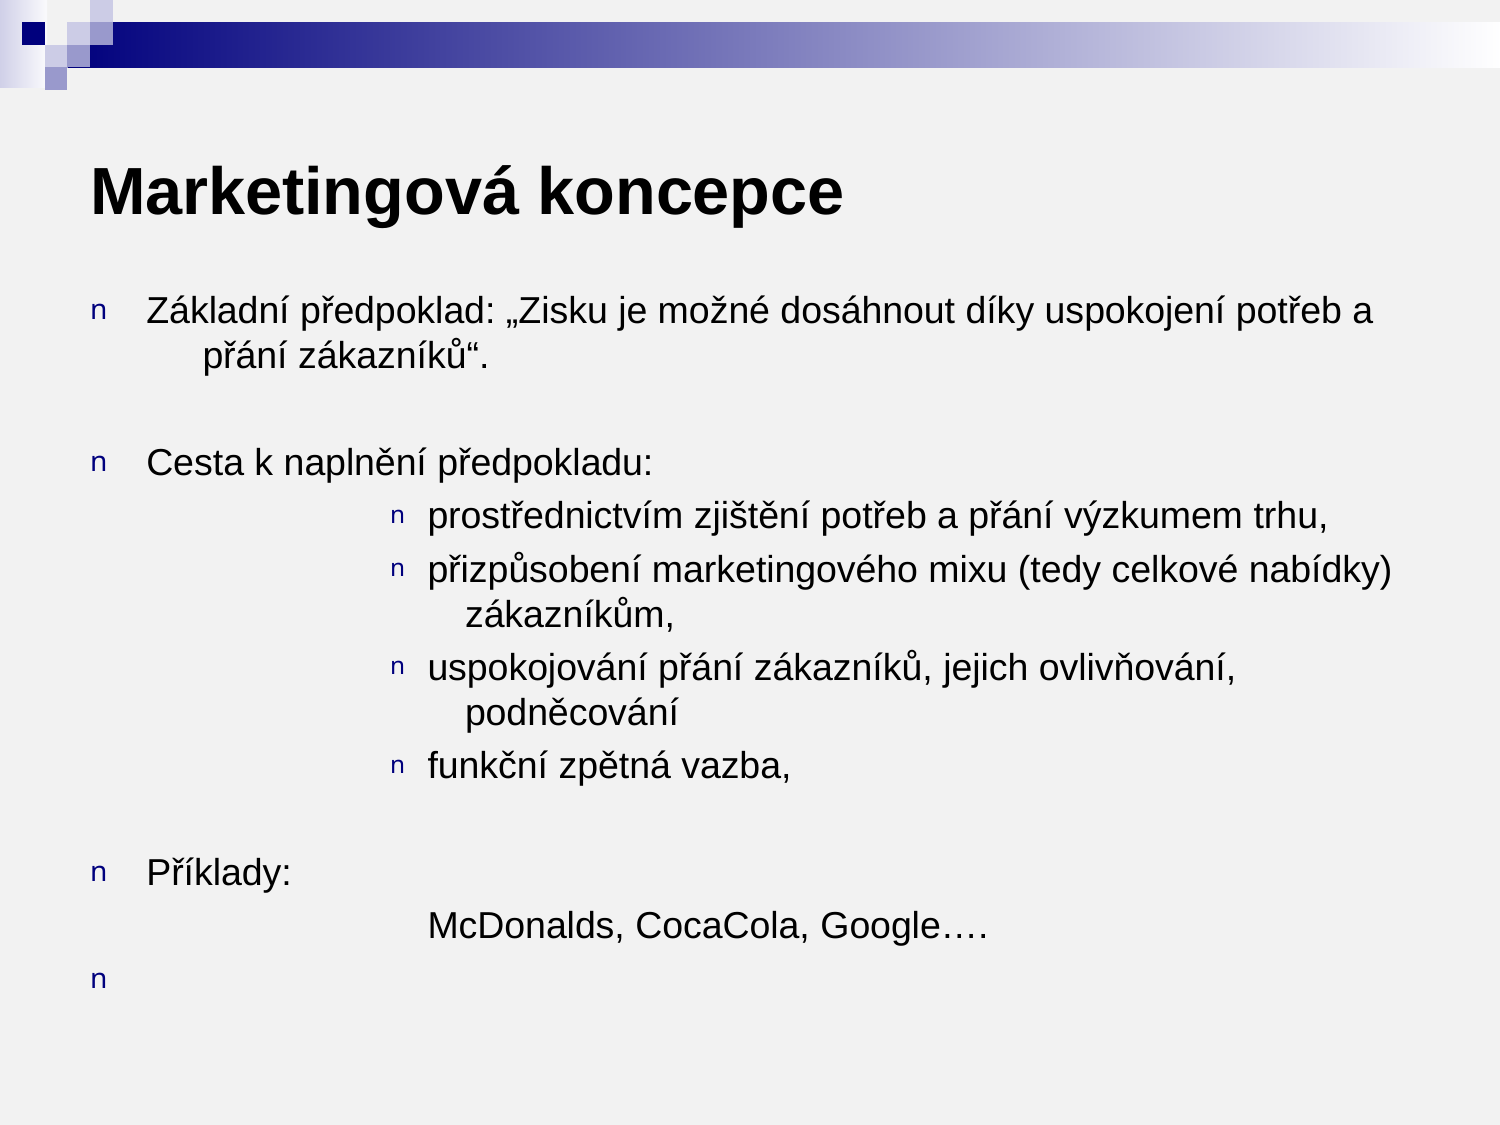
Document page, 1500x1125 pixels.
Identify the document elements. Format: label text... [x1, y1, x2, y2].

list Základní předpoklad: „Zisku je možné dosáhnout díky uspokojení potřeb a přání zákazníků“. Cesta k naplnění předpokladu: prostřednictvím zjištění potřeb a přání výzkumem trhu, přizpůsobení marketingového mixu (tedy celkové nabídky) zákazníkům, uspokojování přání zákazníků, jejich ovlivňování, podněcování funkční zpětná vazba, Příklady: McDonalds, CocaCola, Google…. [75, 278, 1426, 1059]
title Marketingová koncepce [75, 75, 1426, 278]
